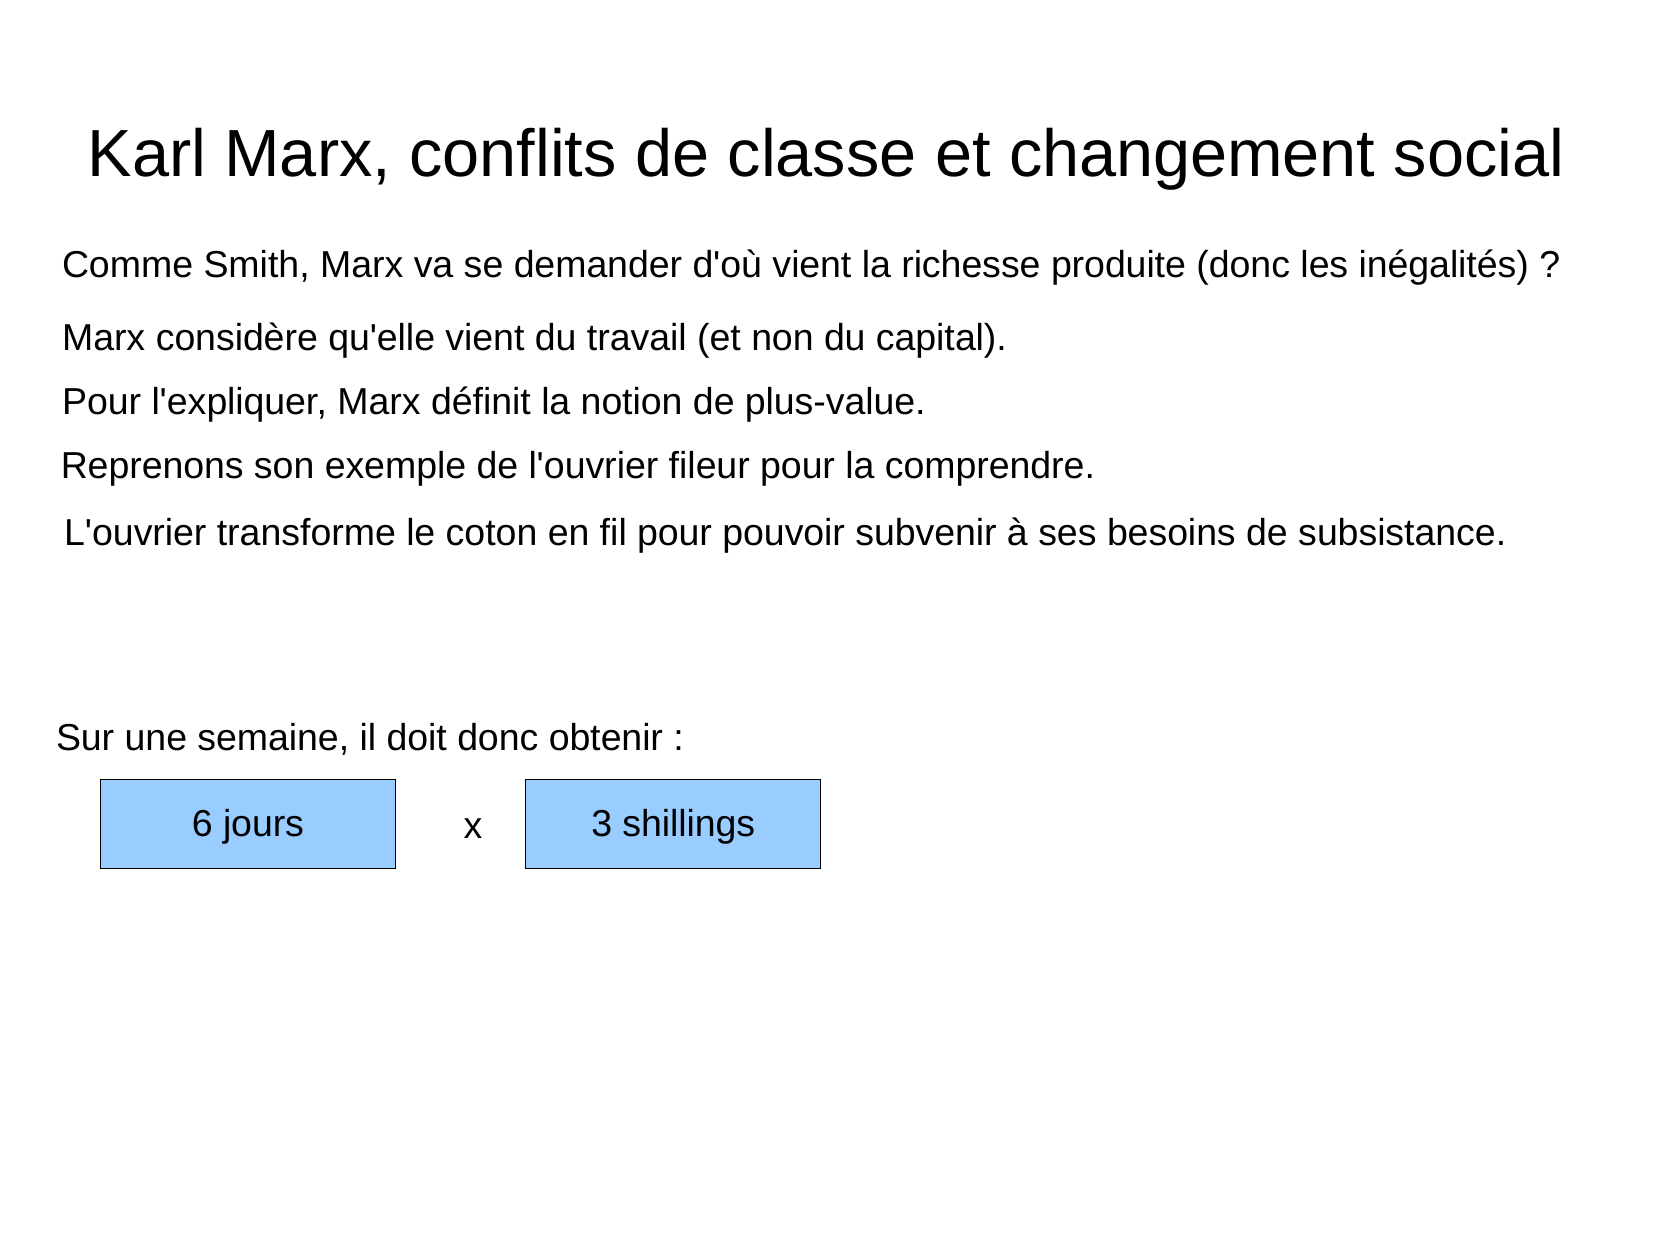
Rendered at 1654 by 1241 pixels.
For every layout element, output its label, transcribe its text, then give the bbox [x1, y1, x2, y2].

text_box x [448, 797, 498, 855]
text_box Pour l'expliquer, Marx définit la notion de plus-value. [47, 373, 943, 431]
title Karl Marx, conflits de classe et changement social [82, 56, 1571, 236]
text_box Reprenons son exemple de l'ouvrier fileur pour la comprendre. [46, 437, 1123, 494]
text_box Marx considère qu'elle vient du travail (et non du capital). [47, 308, 1025, 366]
text_box 3 shillings [525, 779, 821, 869]
text_box L'ouvrier transforme le coton en fil pour pouvoir subvenir à ses besoins de subsistance. [49, 503, 1542, 561]
text_box 6 jours [100, 779, 396, 869]
text_box Sur une semaine, il doit donc obtenir : [41, 708, 701, 766]
text_box Comme Smith, Marx va se demander d'où vient la richesse produite (donc les inégalités) ? [47, 236, 1579, 294]
